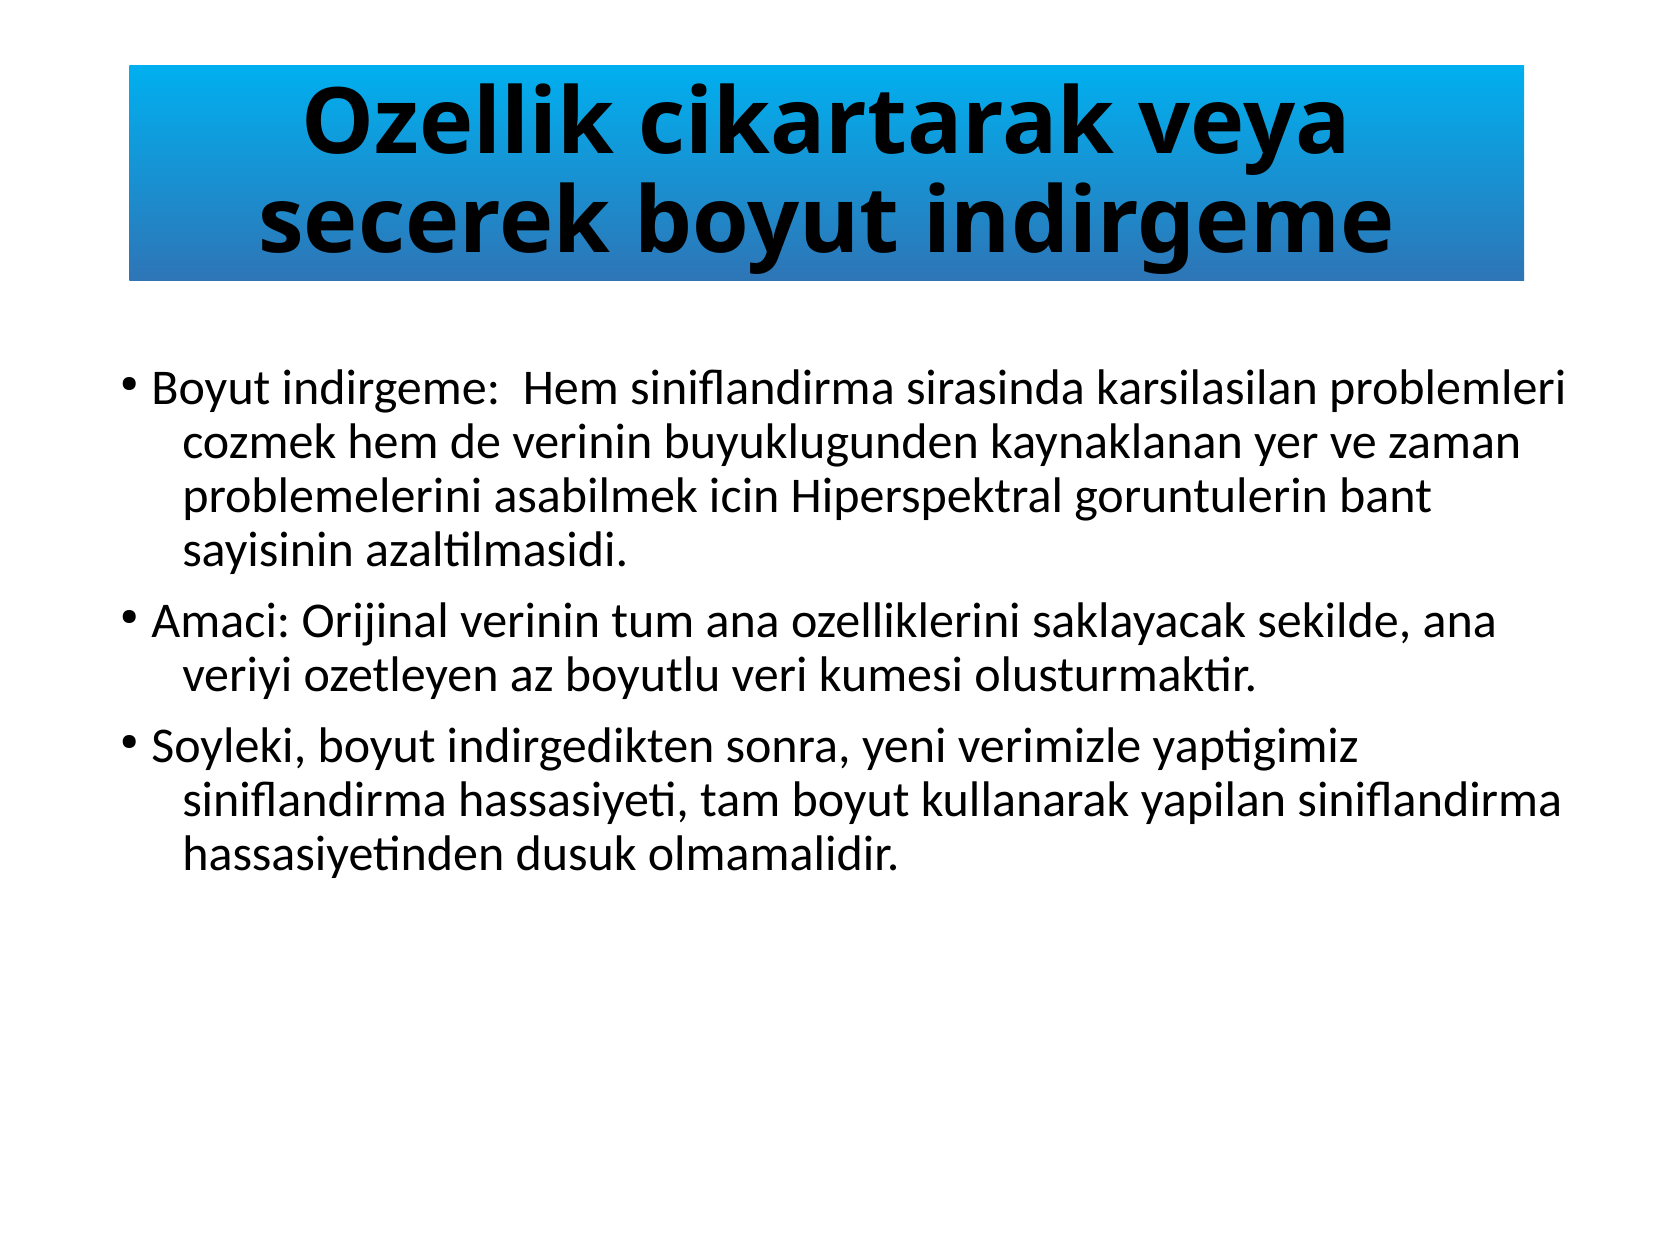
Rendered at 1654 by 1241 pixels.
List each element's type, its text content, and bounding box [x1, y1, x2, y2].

text_box Ozellik cikartarak veya secerek boyut indirgeme [129, 65, 1525, 281]
list Boyut indirgeme: Hem siniflandirma sirasinda karsilasilan problemleri cozmek hem de verinin buyuklugunden kaynaklanan yer ve zaman problemelerini asabilmek icin Hiperspektral goruntulerin bant sayisinin azaltilmasidi. Amaci: Orijinal verinin tum ana ozelliklerini saklayacak sekilde, ana veriyi ozetleyen az boyutlu veri kumesi olusturmaktir. Soyleki, boyut indirgedikten sonra, yeni verimizle yaptigimiz siniflandirma hassasiyeti, tam boyut kullanarak yapilan siniflandirma hassasiyetinden dusuk olmamalidir. [105, 353, 1594, 1154]
